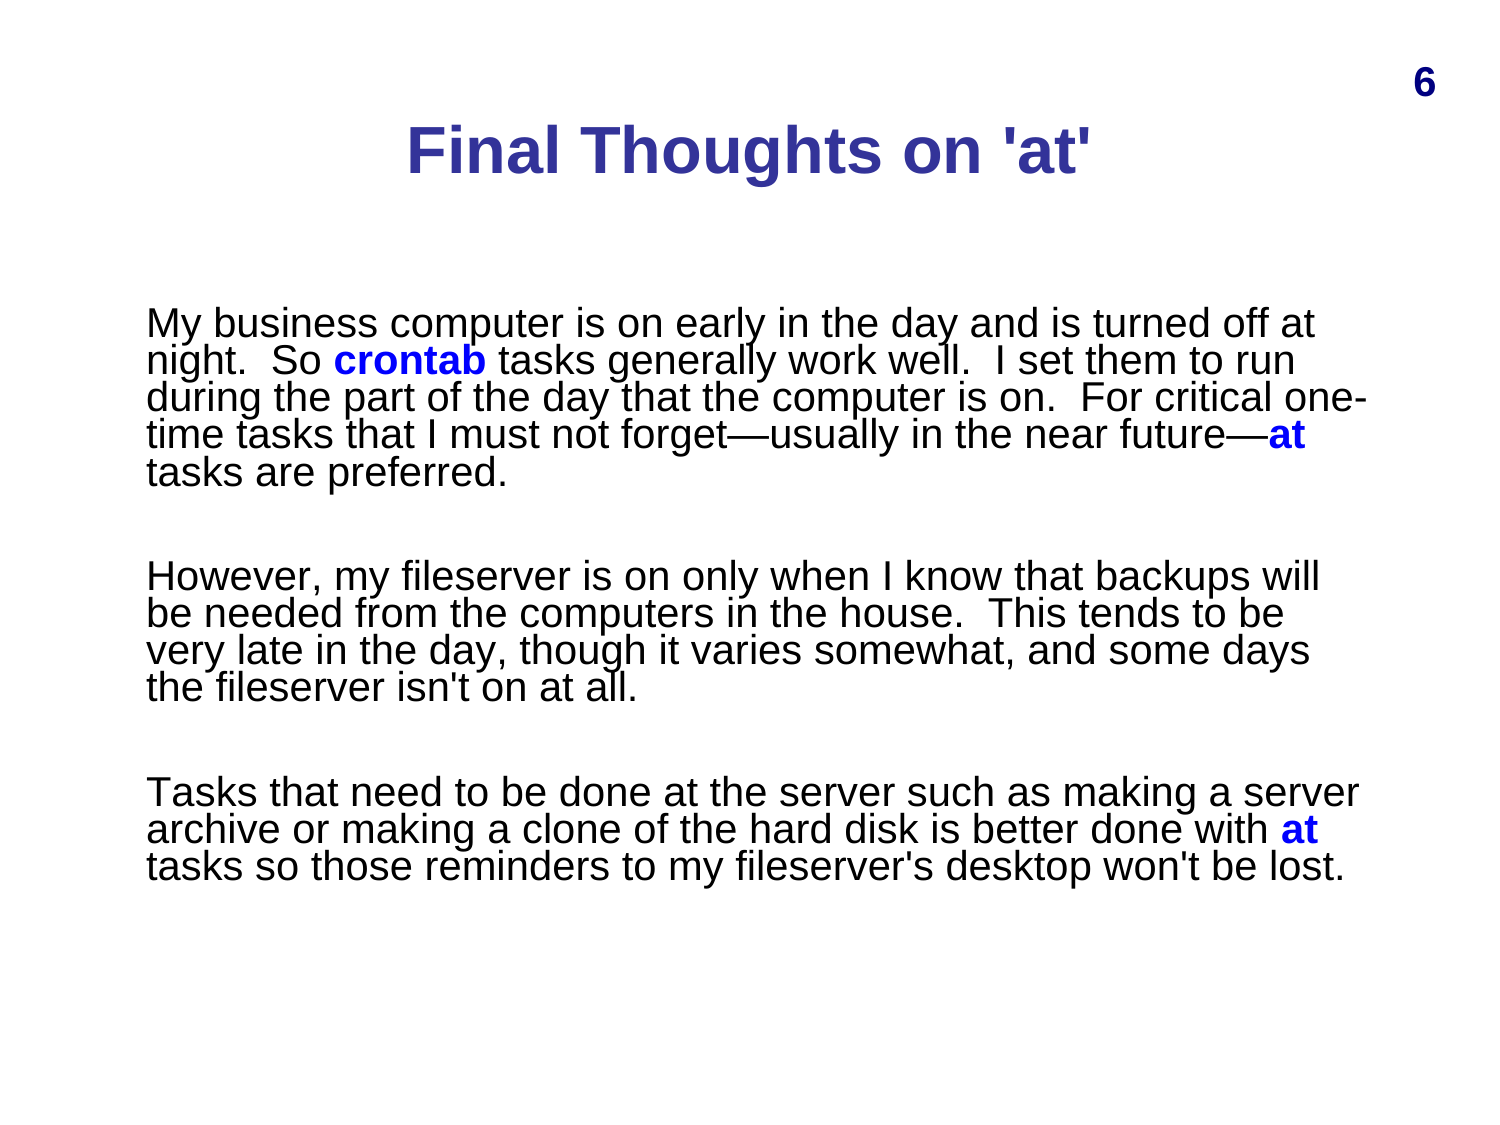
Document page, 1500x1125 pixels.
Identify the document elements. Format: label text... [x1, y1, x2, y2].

list My business computer is on early in the day and is turned off at night. So crontab tasks generally work well. I set them to run during the part of the day that the computer is on. For critical one-time tasks that I must not forget—usually in the near future—at tasks are preferred. However, my fileserver is on only when I know that backups will be needed from the computers in the house. This tends to be very late in the day, though it varies somewhat, and some days the fileserver isn't on at all. Tasks that need to be done at the server such as making a server archive or making a clone of the hard disk is better done with at tasks so those reminders to my fileserver's desktop won't be lost. [75, 299, 1388, 953]
text_box 6 [1387, 47, 1463, 113]
title Final Thoughts on 'at' [75, 104, 1426, 196]
